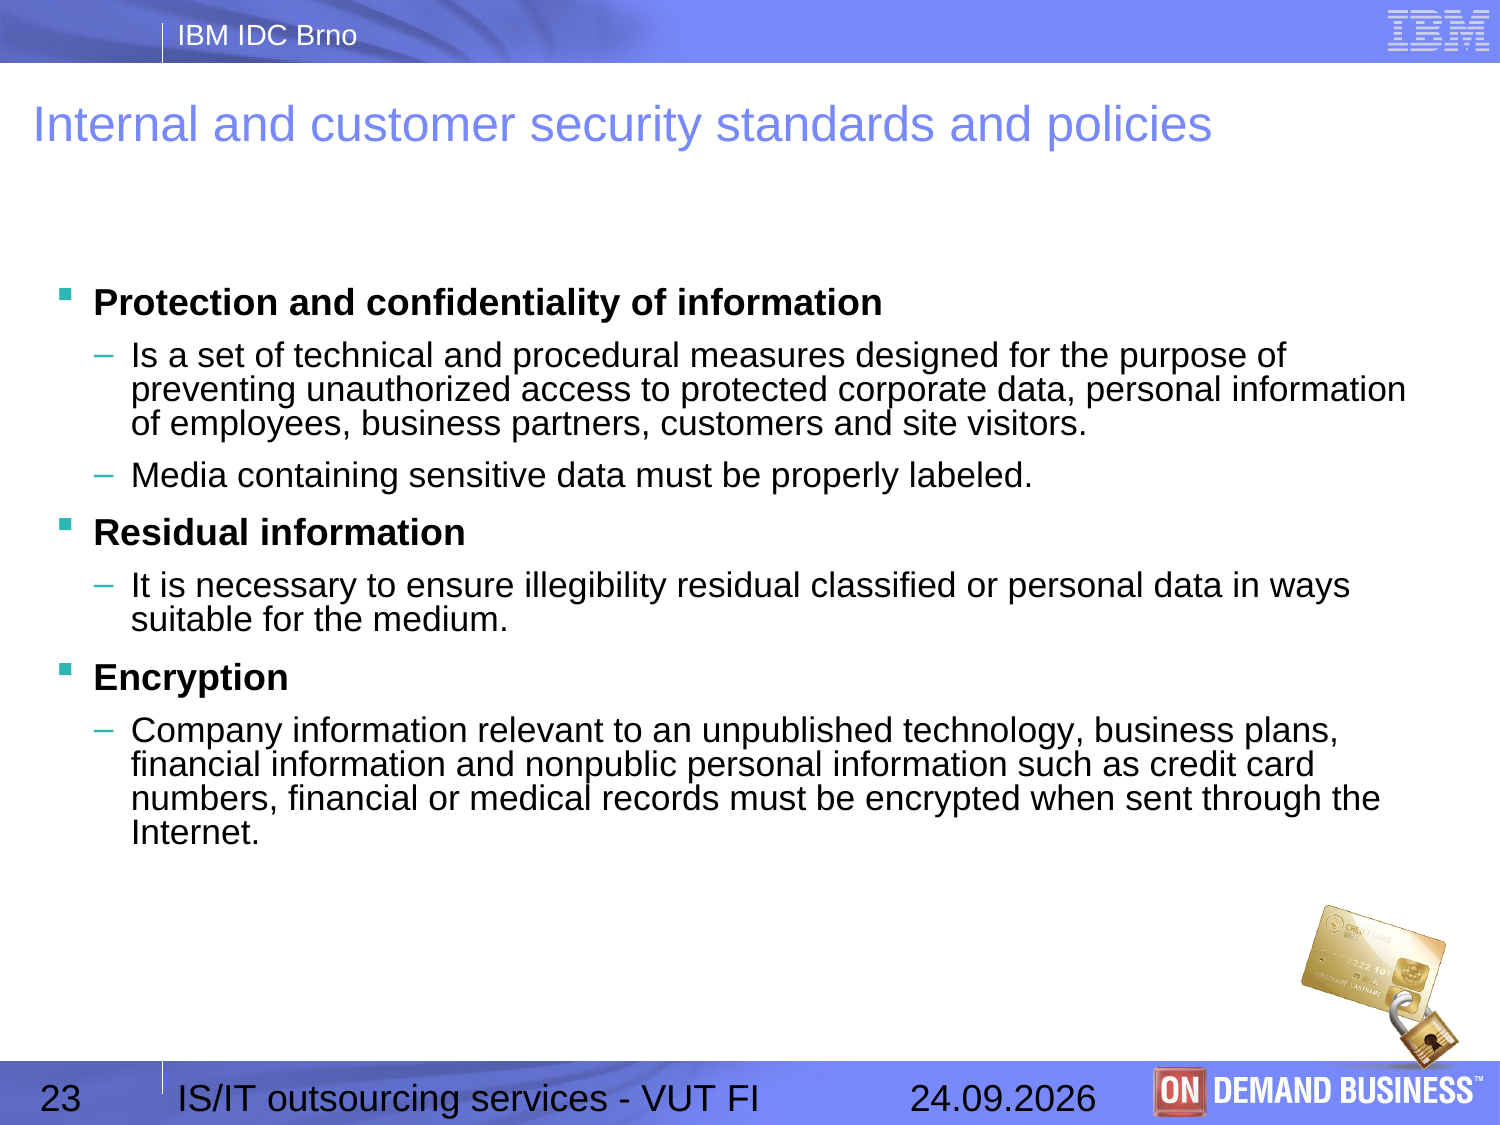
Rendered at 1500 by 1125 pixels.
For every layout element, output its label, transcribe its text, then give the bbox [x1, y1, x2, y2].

picture [0, 904, 1500, 1125]
picture [0, 0, 1500, 63]
title Internal and customer security standards and policies [17, 78, 1371, 160]
list Protection and confidentiality of information Is a set of technical and procedural measures designed for the purpose of preventing unauthorized access to protected corporate data, personal information of employees, business partners, customers and site visitors. Media containing sensitive data must be properly labeled. Residual information It is necessary to ensure illegibility residual classified or personal data in ways suitable for the medium. Encryption Company information relevant to an unpublished technology, business plans, financial information and nonpublic personal information such as credit card numbers, financial or medical records must be encrypted when sent through the Internet. [41, 278, 1459, 988]
